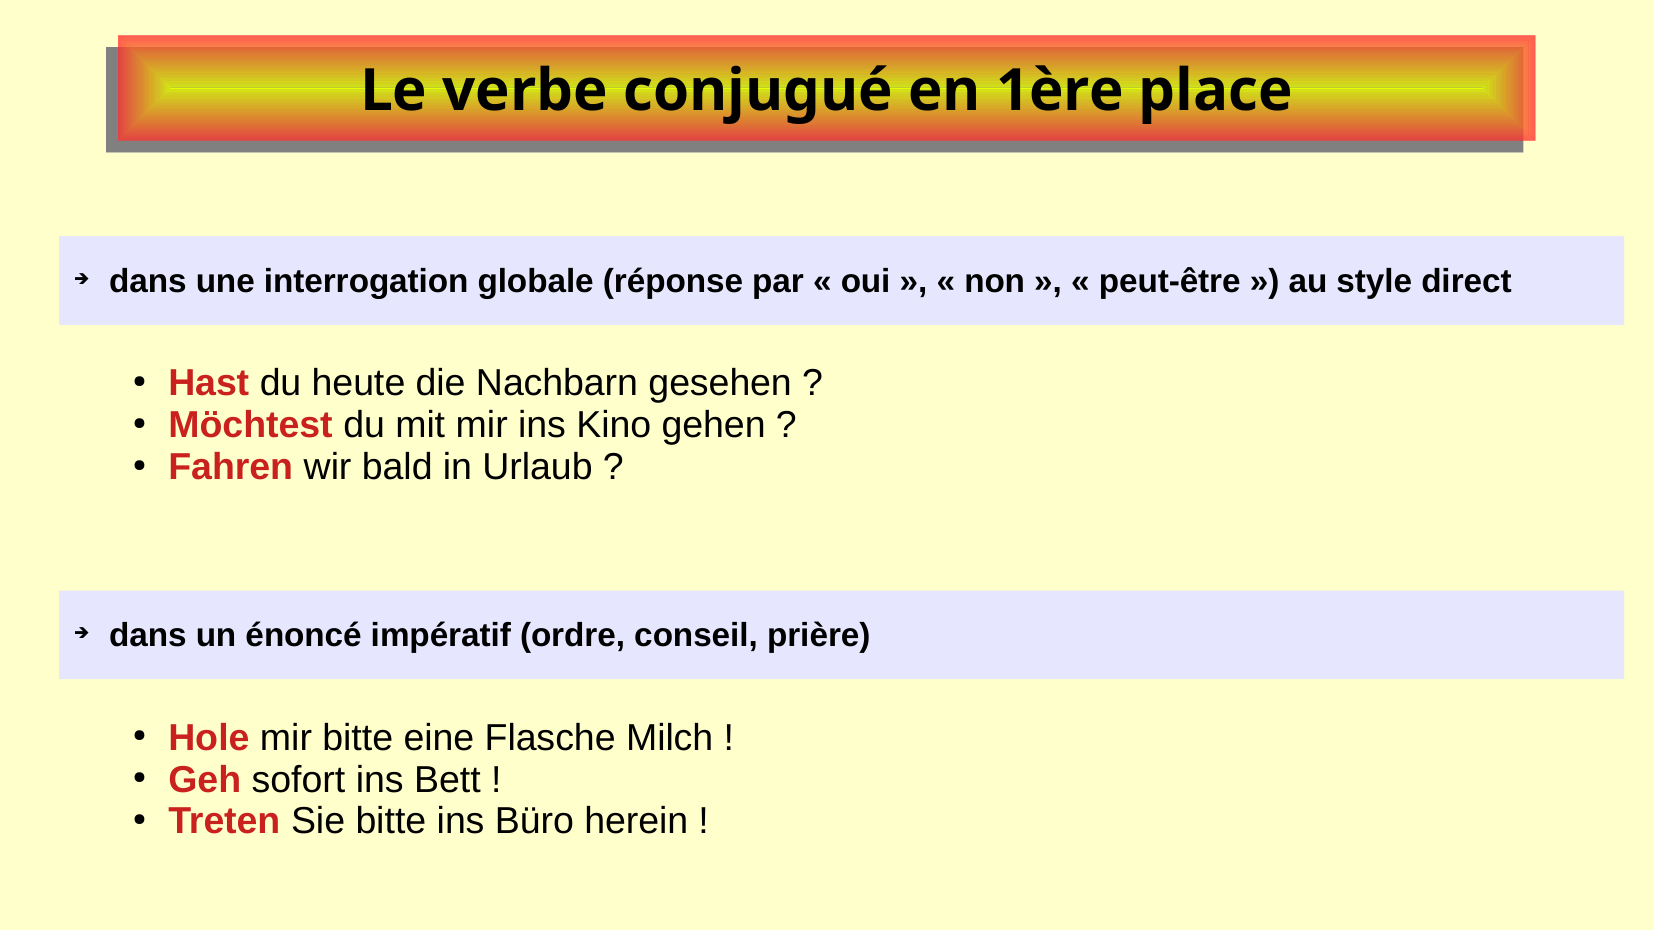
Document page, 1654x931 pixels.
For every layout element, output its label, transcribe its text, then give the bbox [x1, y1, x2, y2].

text_box Le verbe conjugué en 1ère place [118, 35, 1536, 141]
text_box Hast du heute die Nachbarn gesehen ? Möchtest du mit mir ins Kino gehen ? Fahren wir bald in Urlaub ? [118, 354, 840, 496]
text_box dans un énoncé impératif (ordre, conseil, prière) [59, 590, 1625, 680]
text_box Hole mir bitte eine Flasche Milch ! Geh sofort ins Bett ! Treten Sie bitte ins Büro herein ! [118, 708, 750, 850]
text_box dans une interrogation globale (réponse par « oui », « non », « peut-être ») au style direct [59, 236, 1625, 325]
